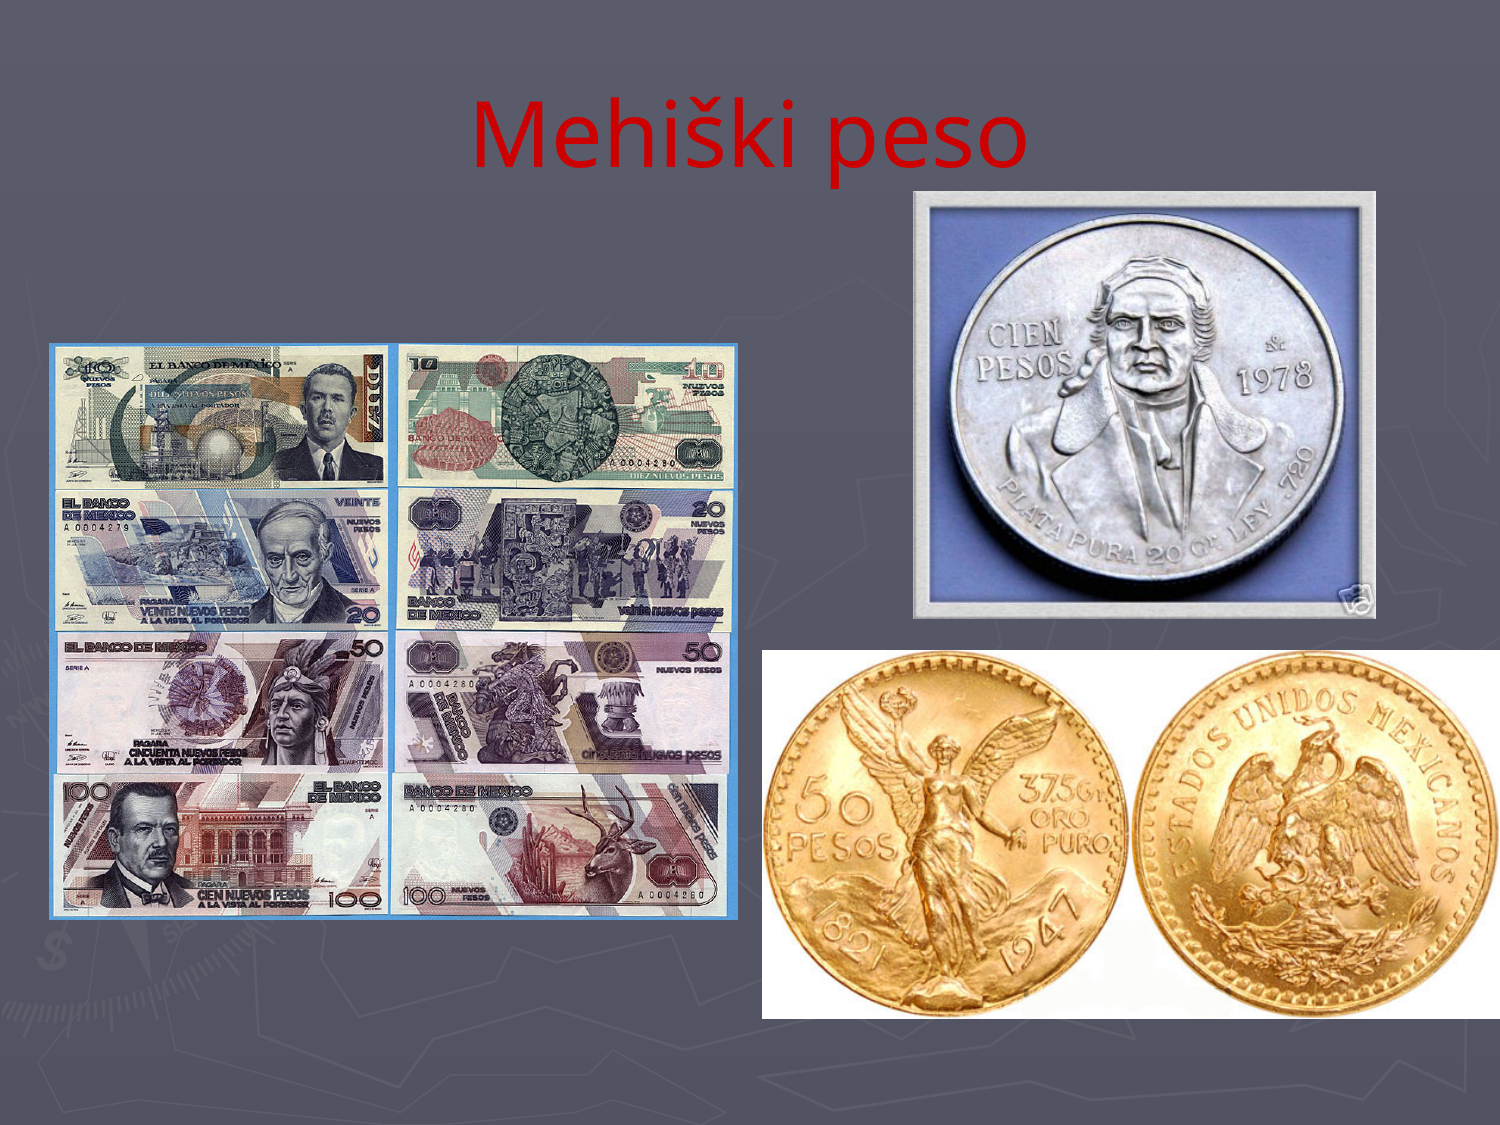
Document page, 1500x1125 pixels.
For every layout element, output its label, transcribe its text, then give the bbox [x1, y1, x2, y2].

picture [762, 650, 1500, 1019]
picture [49, 343, 738, 920]
picture [913, 191, 1376, 619]
title Mehiški peso [49, 37, 1451, 225]
